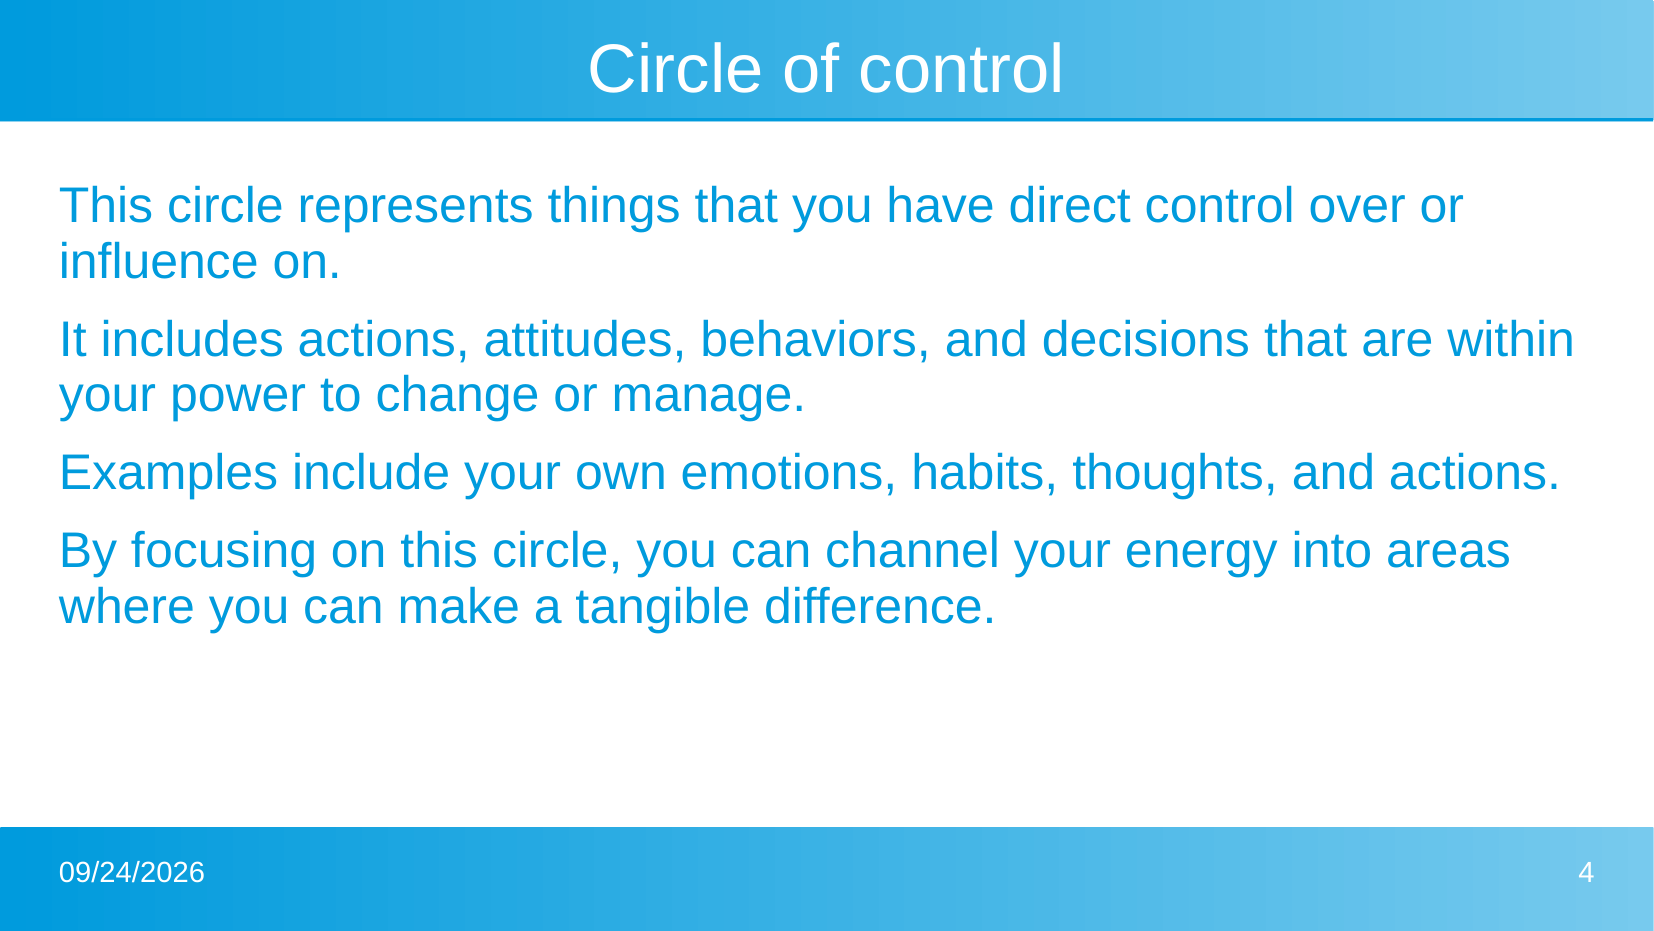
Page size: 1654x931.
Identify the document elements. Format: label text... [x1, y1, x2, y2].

list This circle represents things that you have direct control over or influence on. It includes actions, attitudes, behaviors, and decisions that are within your power to change or manage. Examples include your own emotions, habits, thoughts, and actions. By focusing on this circle, you can channel your energy into areas where you can make a tangible difference. [59, 177, 1595, 768]
title Circle of control [59, 29, 1595, 108]
